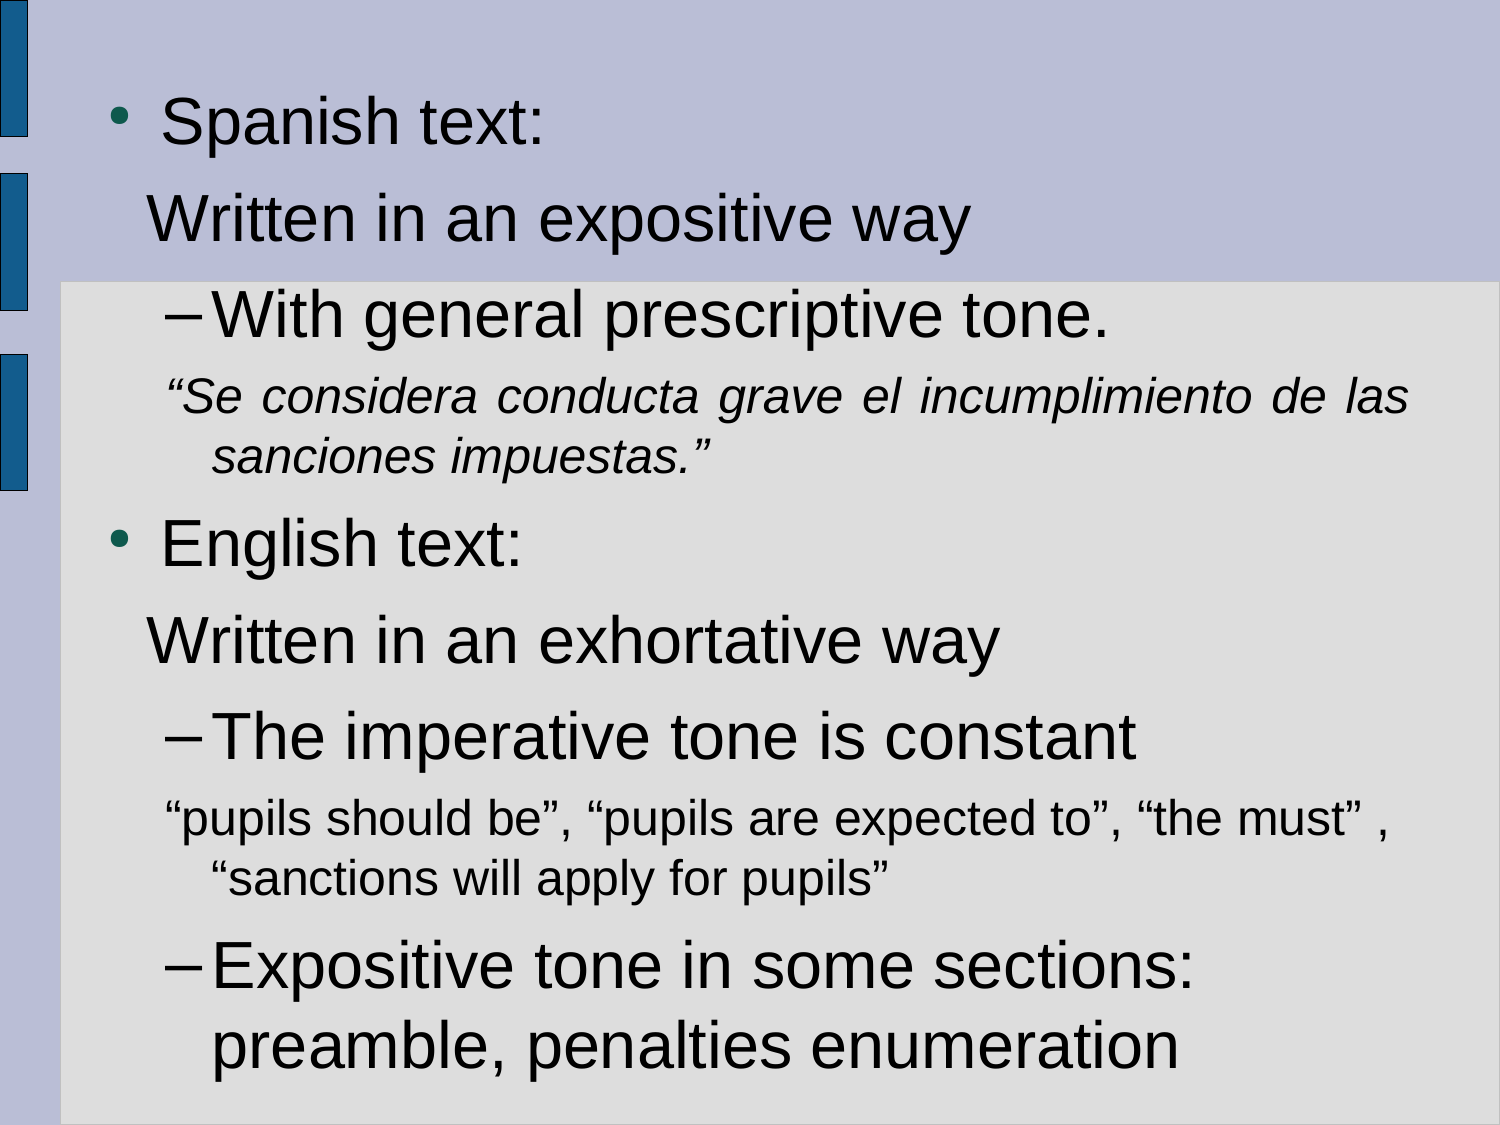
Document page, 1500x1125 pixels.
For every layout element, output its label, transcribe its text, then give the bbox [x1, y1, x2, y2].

list Spanish text: Written in an expositive way With general prescriptive tone. “Se considera conducta grave el incumplimiento de las sanciones impuestas.” English text: Written in an exhortative way The imperative tone is constant “pupils should be”, “pupils are expected to”, “the must” , “sanctions will apply for pupils” Expositive tone in some sections: preamble, penalties enumeration [75, 70, 1426, 1125]
